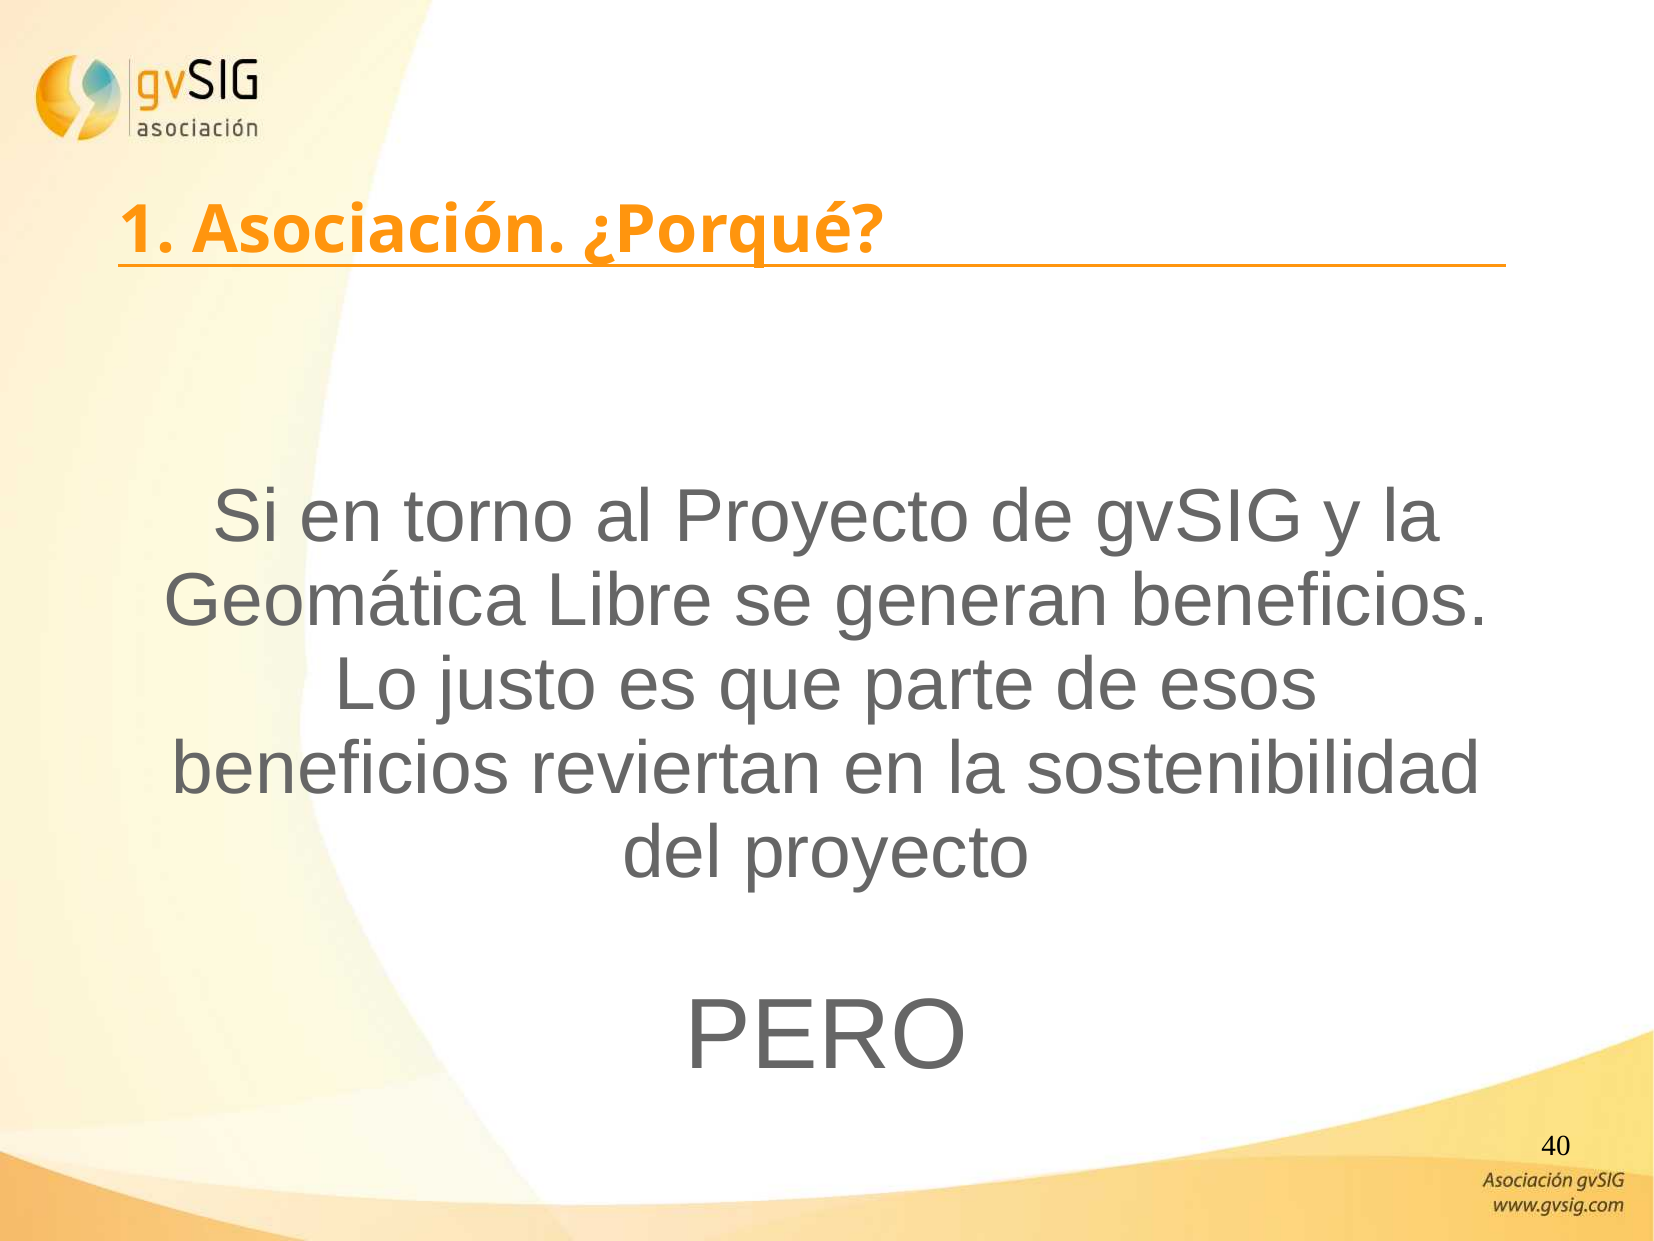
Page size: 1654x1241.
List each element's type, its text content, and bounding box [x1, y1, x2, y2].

picture [0, 0, 1654, 1241]
title 1. Asociación. ¿Porqué? [118, 177, 1607, 276]
text_box Si en torno al Proyecto de gvSIG y la Geomática Libre se generan beneficios. Lo justo es que parte de esos beneficios reviertan en la sostenibilidad del proyecto PERO [147, 466, 1506, 1181]
